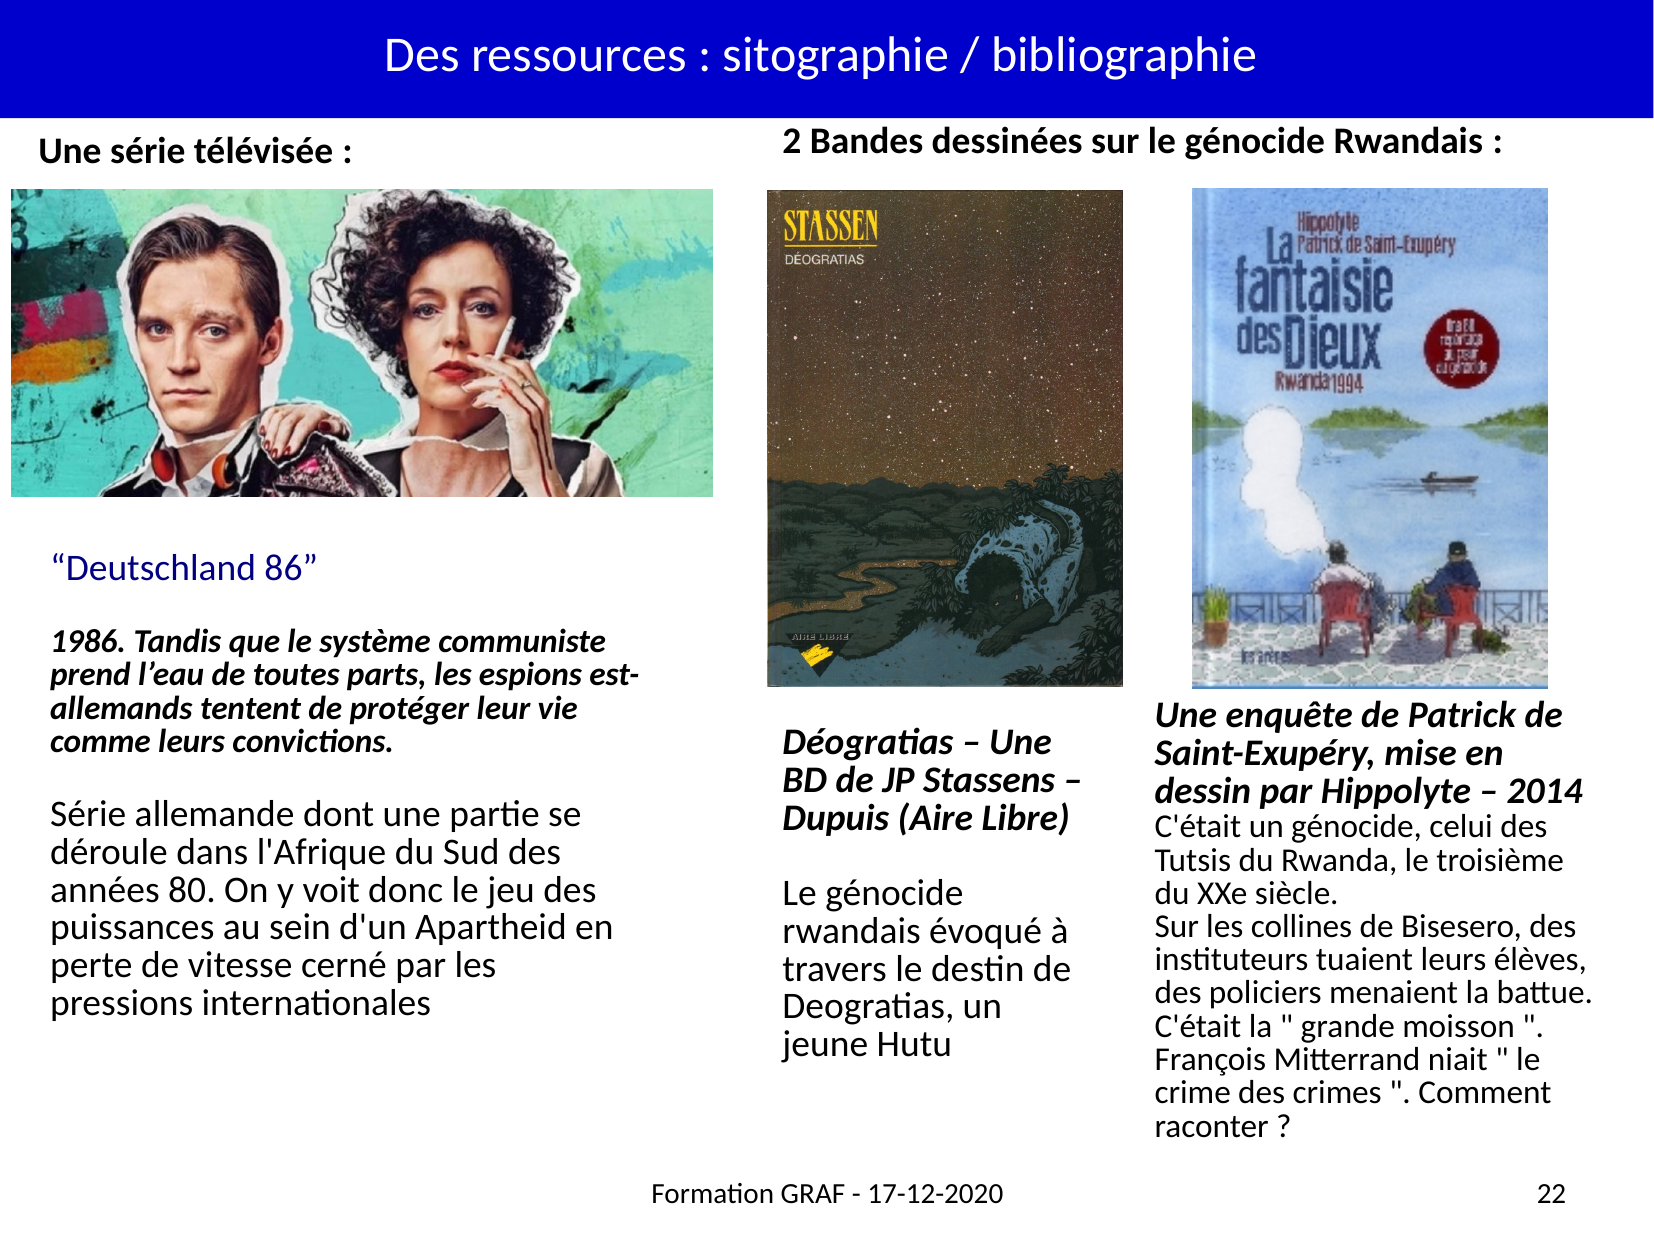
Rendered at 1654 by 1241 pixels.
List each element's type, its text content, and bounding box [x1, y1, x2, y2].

picture [1192, 188, 1548, 689]
picture [767, 190, 1123, 687]
text_box Une série télévisée : [23, 128, 721, 189]
title Des ressources : sitographie / bibliographie [0, 0, 1654, 119]
text_box Une enquête de Patrick de Saint-Exupéry, mise en dessin par Hippolyte – 2014 C'était un génocide, celui des Tutsis du Rwanda, le troisième du XXe siècle. Sur les collines de Bisesero, des instituteurs tuaient leurs élèves, des policiers menaient la battue. C'était la " grande moisson ". François Mitterrand niait " le crime des crimes ". Comment raconter ? [1139, 692, 1619, 1241]
text_box Déogratias – Une BD de JP Stassens – Dupuis (Aire Libre) Le génocide rwandais évoqué à travers le destin de Deogratias, un jeune Hutu [767, 718, 1111, 1146]
text_box 2 Bandes dessinées sur le génocide Rwandais : [767, 118, 1583, 190]
text_box “Deutschland 86” 1986. Tandis que le système communiste prend l’eau de toutes parts, les espions est-allemands tentent de protéger leur vie comme leurs convictions. Série allemande dont une partie se déroule dans l'Afrique du Sud des années 80. On y voit donc le jeu des puissances au sein d'un Apartheid en perte de vitesse cerné par les pressions internationales [35, 544, 662, 1181]
picture [11, 189, 713, 497]
